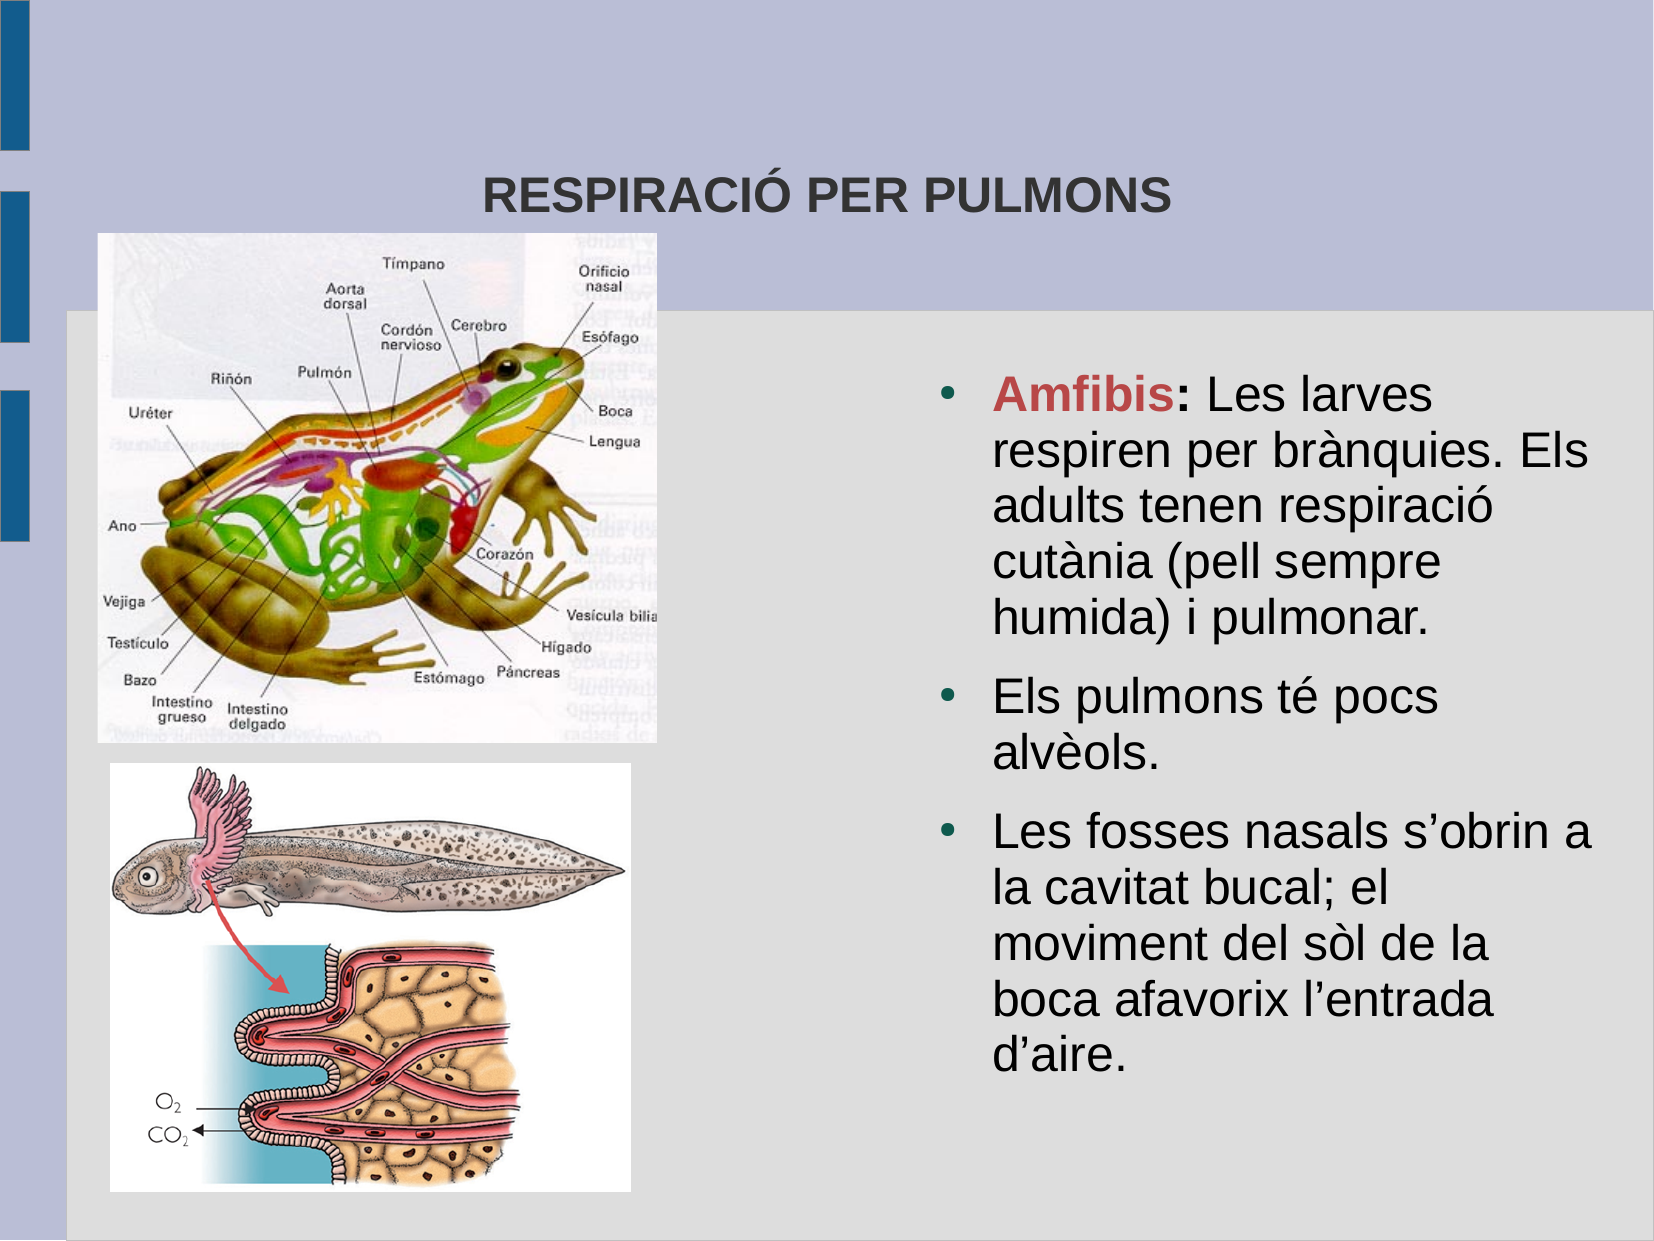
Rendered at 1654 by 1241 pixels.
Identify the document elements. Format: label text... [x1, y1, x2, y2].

list Amfibis: Les larves respiren per brànquies. Els adults tenen respiració cutània (pell sempre humida) i pulmonar. Els pulmons té pocs alvèols. Les fosses nasals s’obrin a la cavitat bucal; el moviment del sòl de la boca afavorix l’entrada d’aire. [921, 366, 1611, 1148]
picture [110, 763, 631, 1192]
picture [97, 233, 657, 743]
title RESPIRACIÓ PER PULMONS [121, 91, 1534, 299]
